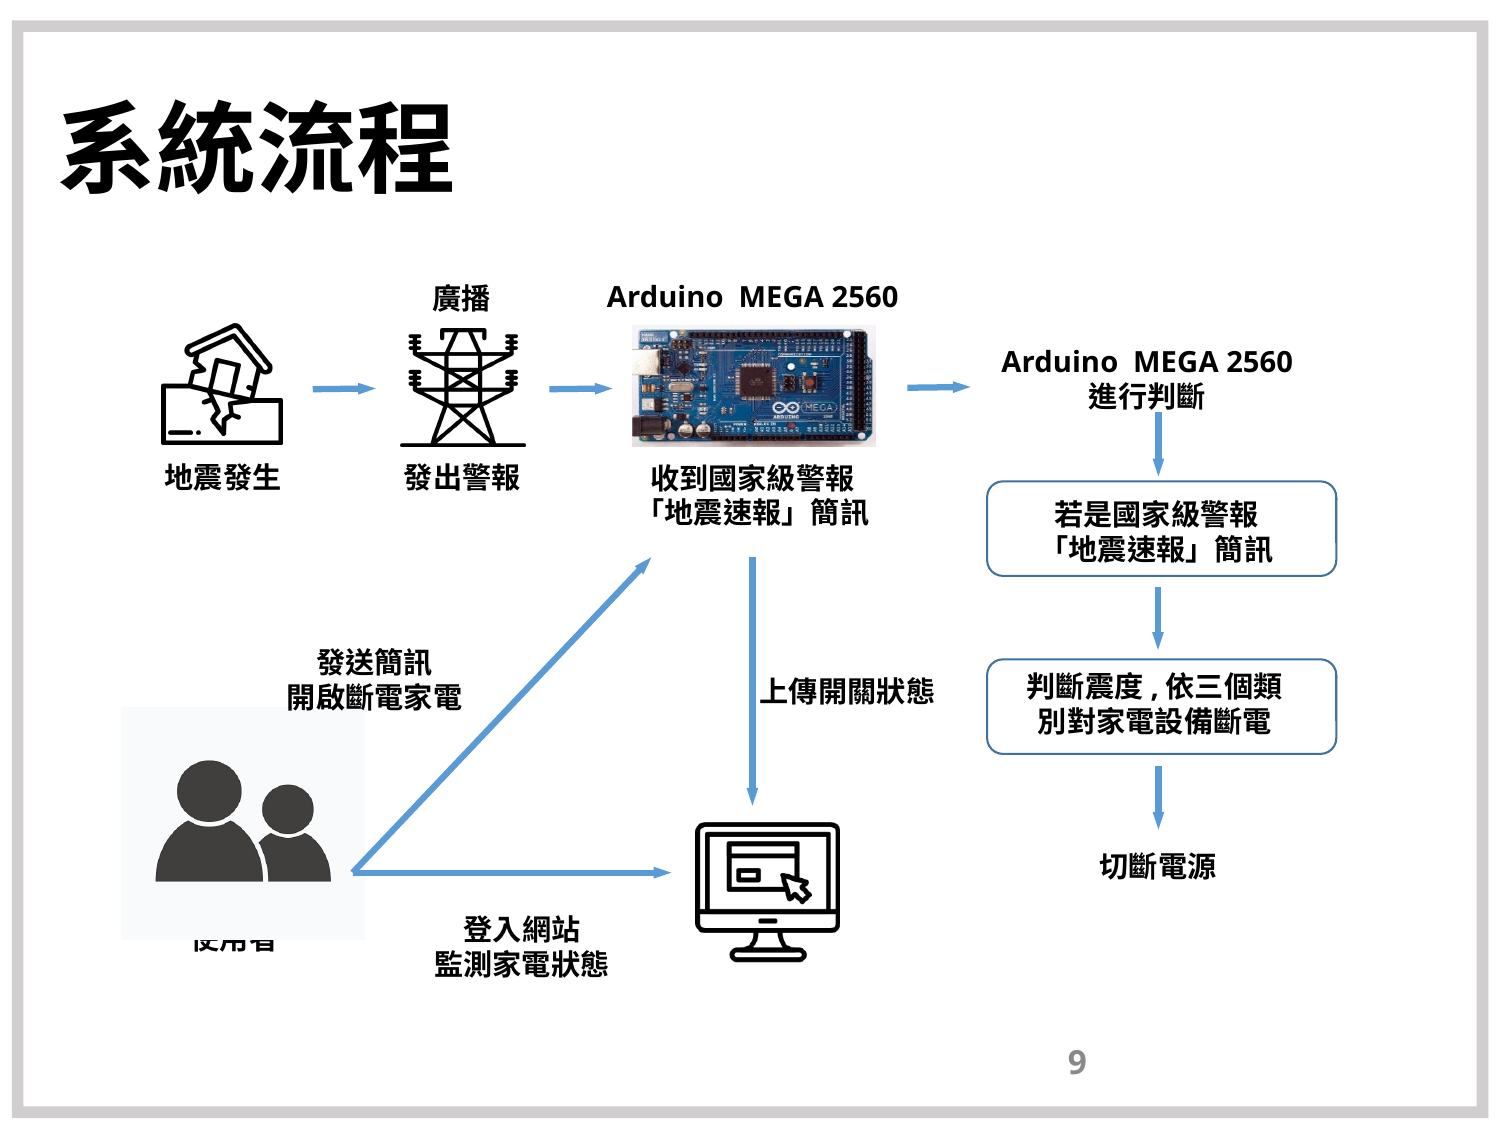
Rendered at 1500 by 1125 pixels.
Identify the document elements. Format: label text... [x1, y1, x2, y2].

picture [695, 819, 840, 964]
text_box 若是國家級警報 「地震速報」簡訊 [1010, 488, 1304, 573]
text_box 發送簡訊 開啟斷電家電 [266, 637, 483, 724]
picture [632, 325, 876, 447]
text_box 系統流程 [41, 49, 1150, 256]
text_box 上傳開關狀態 [756, 666, 953, 717]
text_box 9 [1052, 1031, 1391, 1092]
picture [161, 323, 283, 445]
picture [400, 328, 526, 447]
text_box [11, 20, 1489, 1119]
text_box 地震發生 [149, 452, 304, 503]
picture [121, 707, 365, 940]
text_box Arduino MEGA 2560 [591, 270, 937, 321]
text_box 使用者 [175, 940, 295, 964]
text_box 發出警報 [388, 452, 538, 503]
text_box 切斷電源 [1052, 840, 1264, 892]
text_box 廣播 [416, 273, 521, 324]
text_box 上傳開關狀態 [742, 666, 749, 717]
text_box 判斷震度,依三個類別對家電設備斷電 [1008, 661, 1302, 746]
text_box Arduino MEGA 2560 進行判斷 [982, 335, 1313, 422]
text_box 登入網站 監測家電狀態 [414, 903, 630, 1025]
text_box 收到國家級警報 「地震速報」簡訊 [619, 452, 886, 539]
